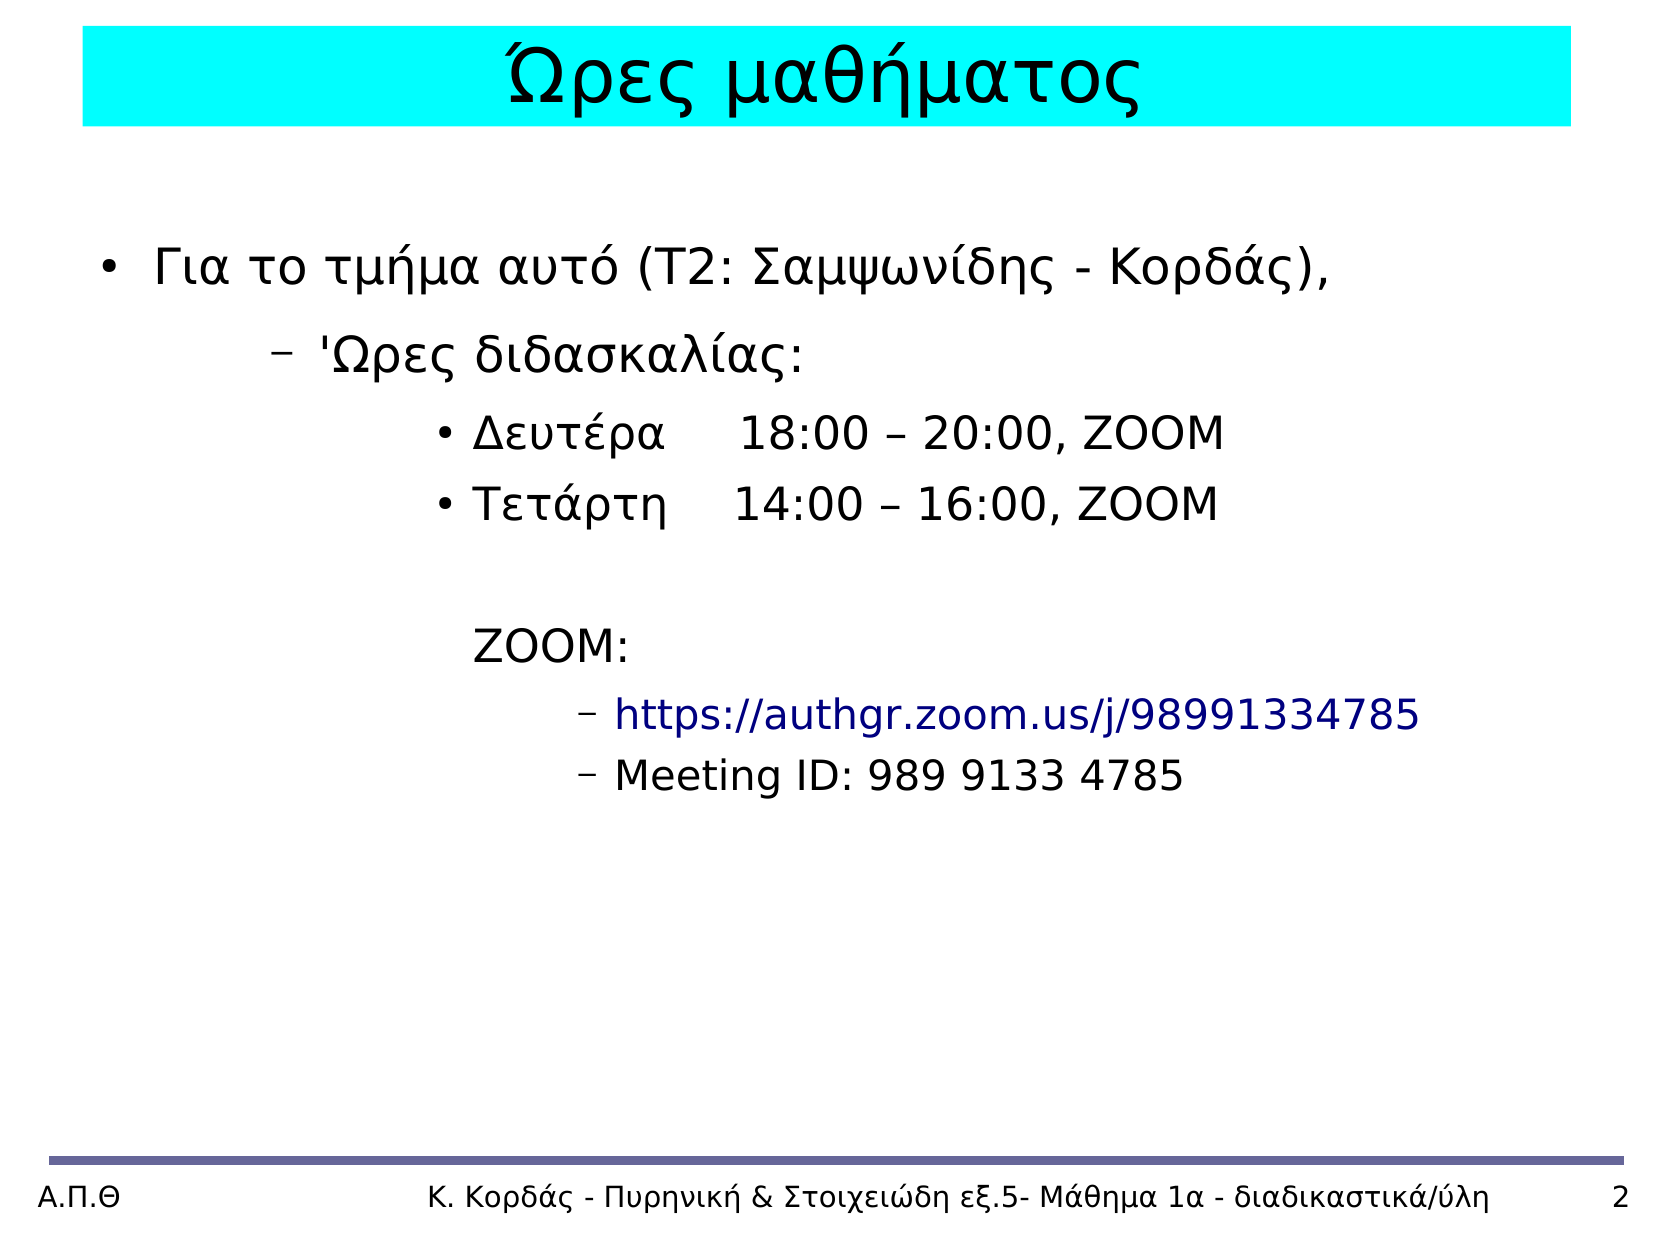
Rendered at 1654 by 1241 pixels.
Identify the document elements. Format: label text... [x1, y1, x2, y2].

title Ώρες μαθήματος [82, 25, 1571, 127]
list Για το τμήμα αυτό (Τ2: Σαμψωνίδης - Κορδάς), 'Ωρες διδασκαλίας: Δευτέρα 18:00 – 20:00, ΖΟΟΜ Τετάρτη 14:00 – 16:00, ΖΟΟΜ ΖΟΟΜ: https://authgr.zoom.us/j/98991334785 Meeting ID: 989 9133 4785 [82, 150, 1571, 1127]
